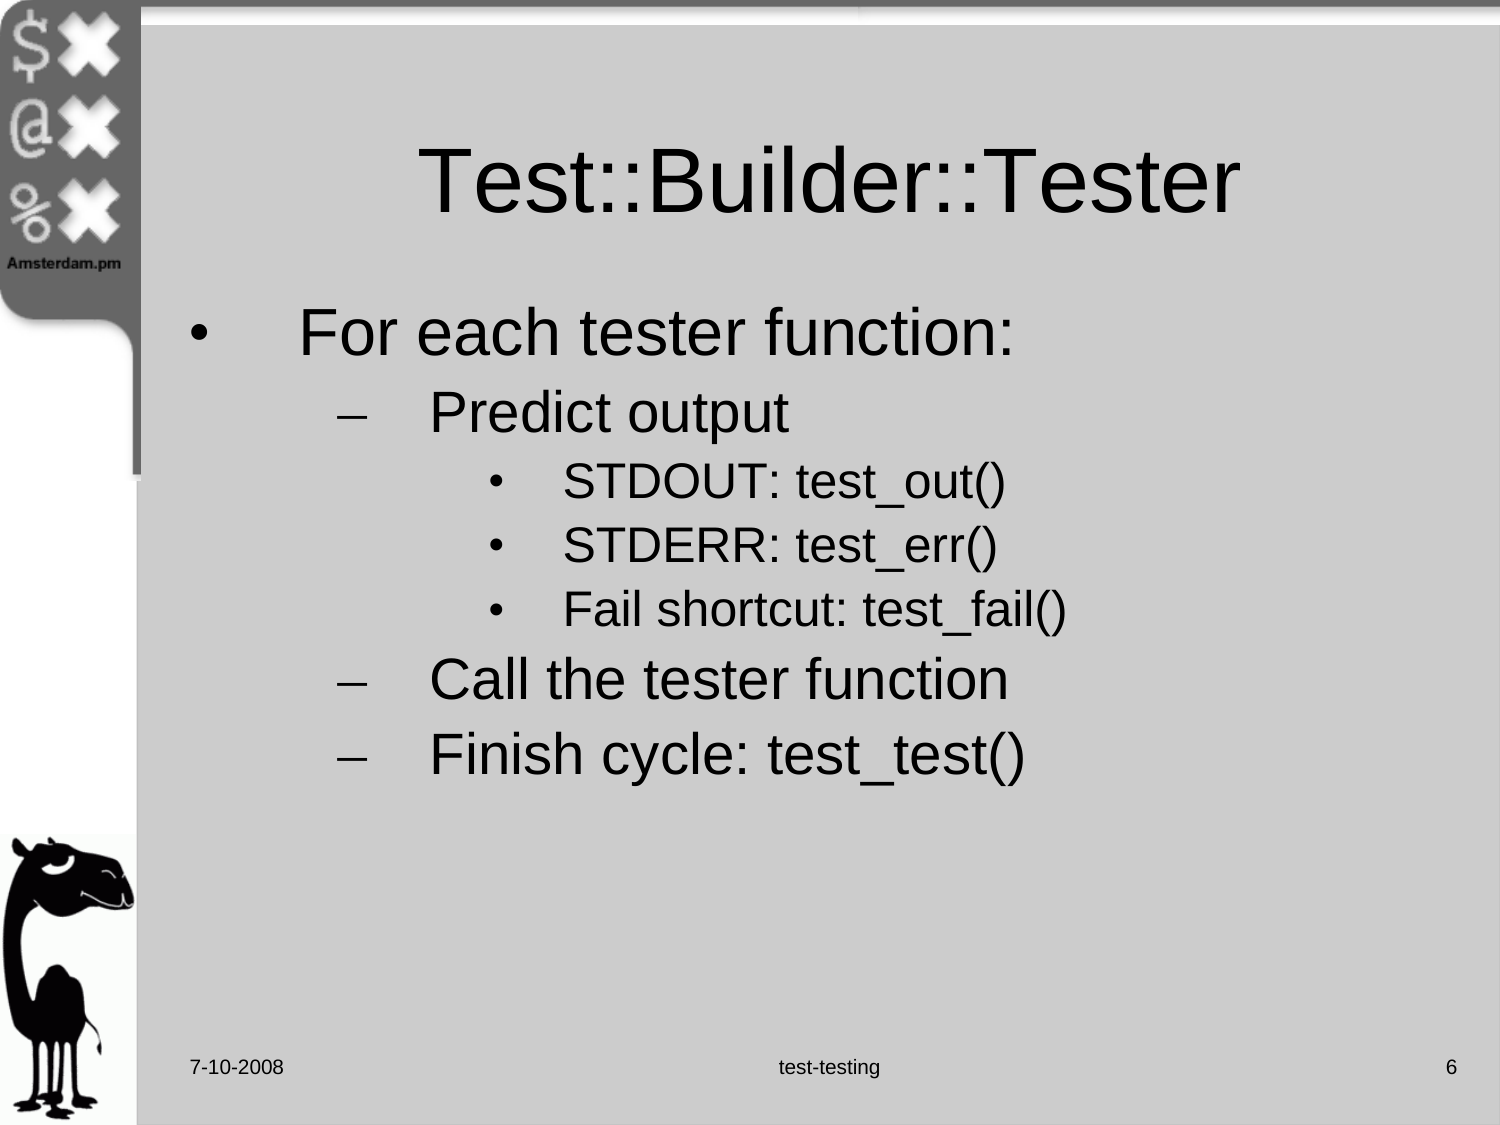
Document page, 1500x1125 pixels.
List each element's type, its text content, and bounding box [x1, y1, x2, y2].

picture [0, 834, 136, 1125]
picture [0, 0, 1500, 481]
list For each tester function: Predict output STDOUT: test_out() STDERR: test_err() Fail shortcut: test_fail() Call the tester function Finish cycle: test_test() [187, 295, 1474, 1034]
title Test::Builder::Tester [187, 87, 1474, 274]
